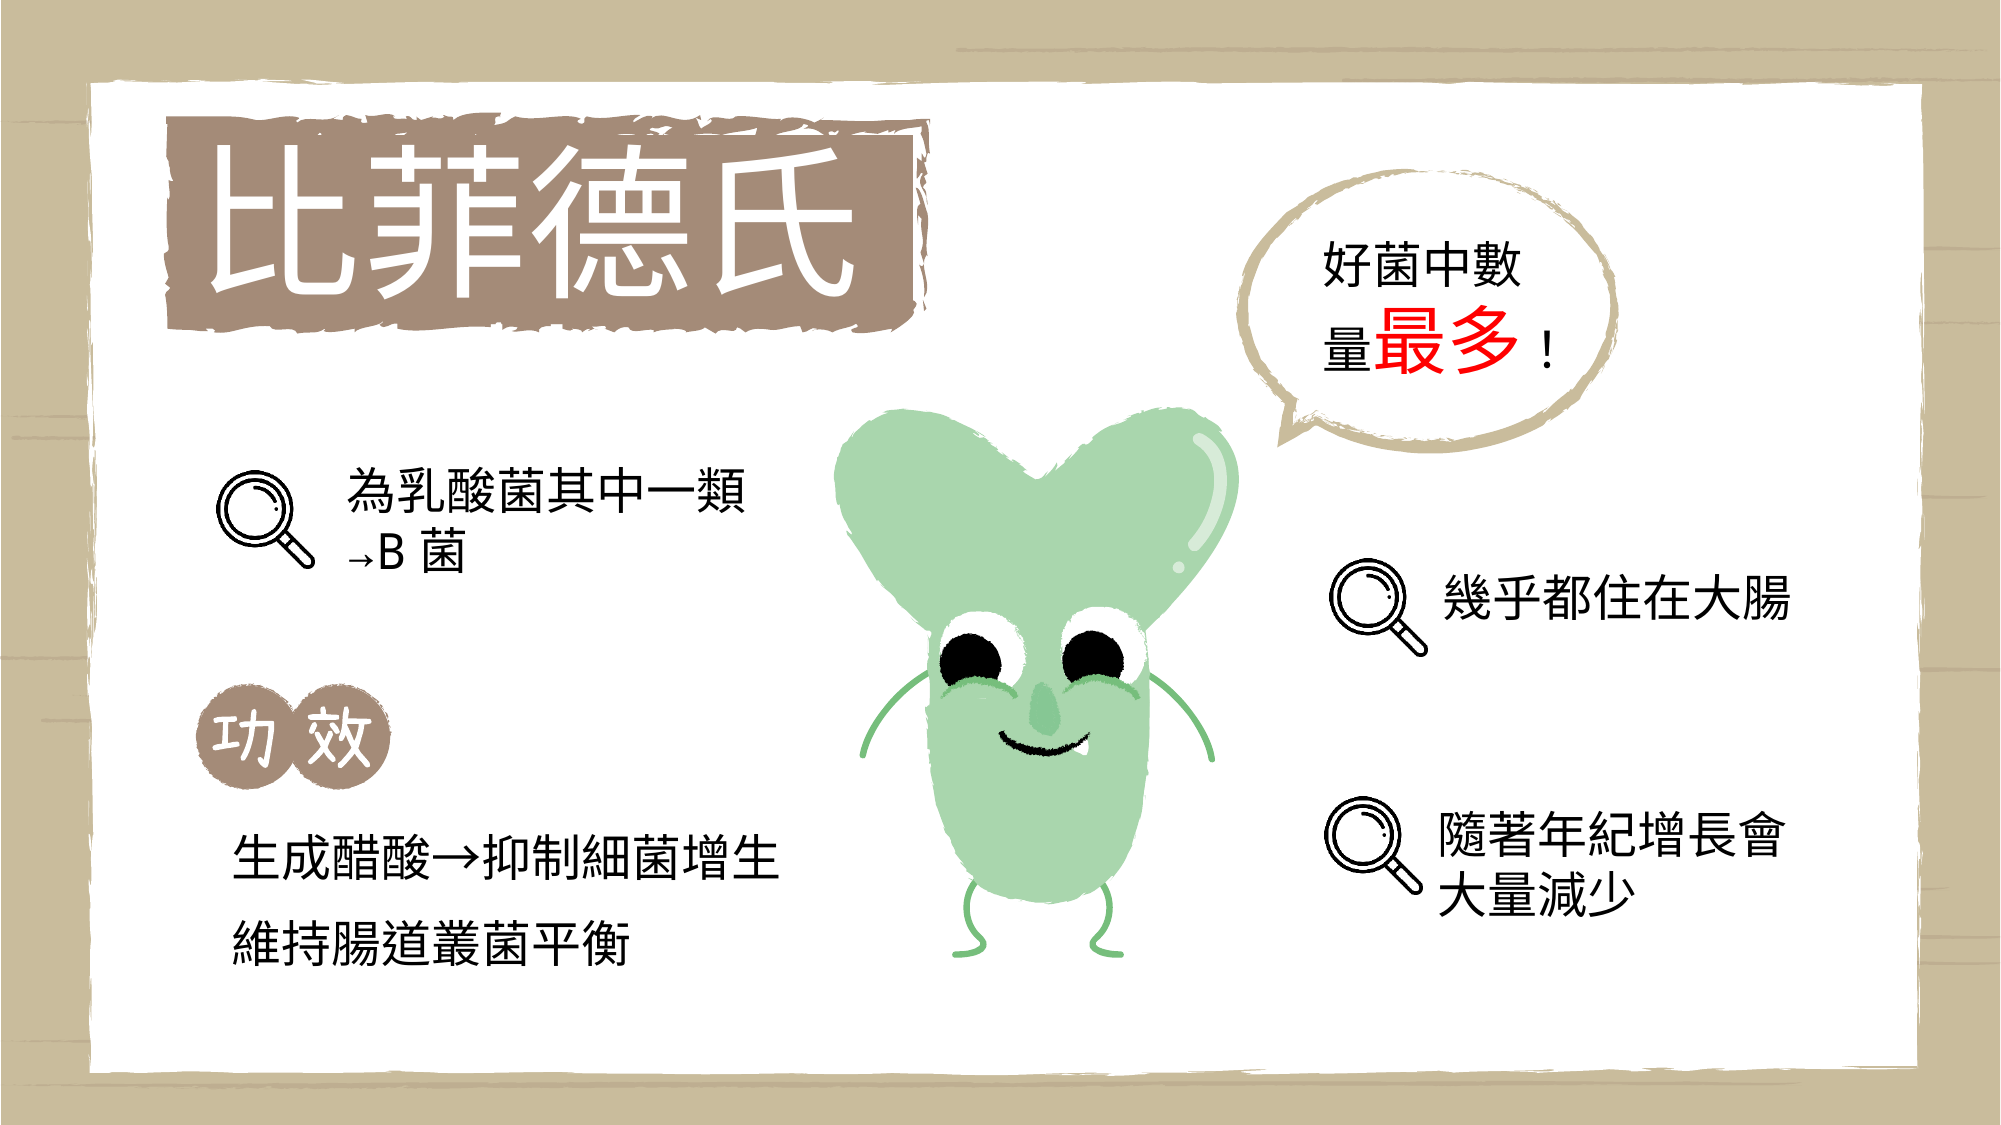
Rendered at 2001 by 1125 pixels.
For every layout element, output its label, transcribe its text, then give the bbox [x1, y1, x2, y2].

text_box 為乳酸菌其中一類 →B菌 [331, 452, 794, 589]
picture [195, 683, 392, 790]
picture [1324, 796, 1422, 895]
picture [216, 470, 315, 569]
text_box 生成醋酸→抑制細菌增生 [216, 818, 834, 895]
text_box 維持腸道叢菌平衡 [216, 904, 696, 981]
text_box 好菌中數量最多！ [1307, 226, 1578, 394]
picture [1329, 558, 1428, 657]
text_box 隨著年紀增長會大量減少 [1422, 796, 1822, 933]
text_box 幾乎都住在大腸 [1427, 558, 1827, 635]
picture [162, 112, 932, 334]
picture [833, 168, 1619, 958]
text_box 比菲德氏菌 [170, 133, 886, 295]
